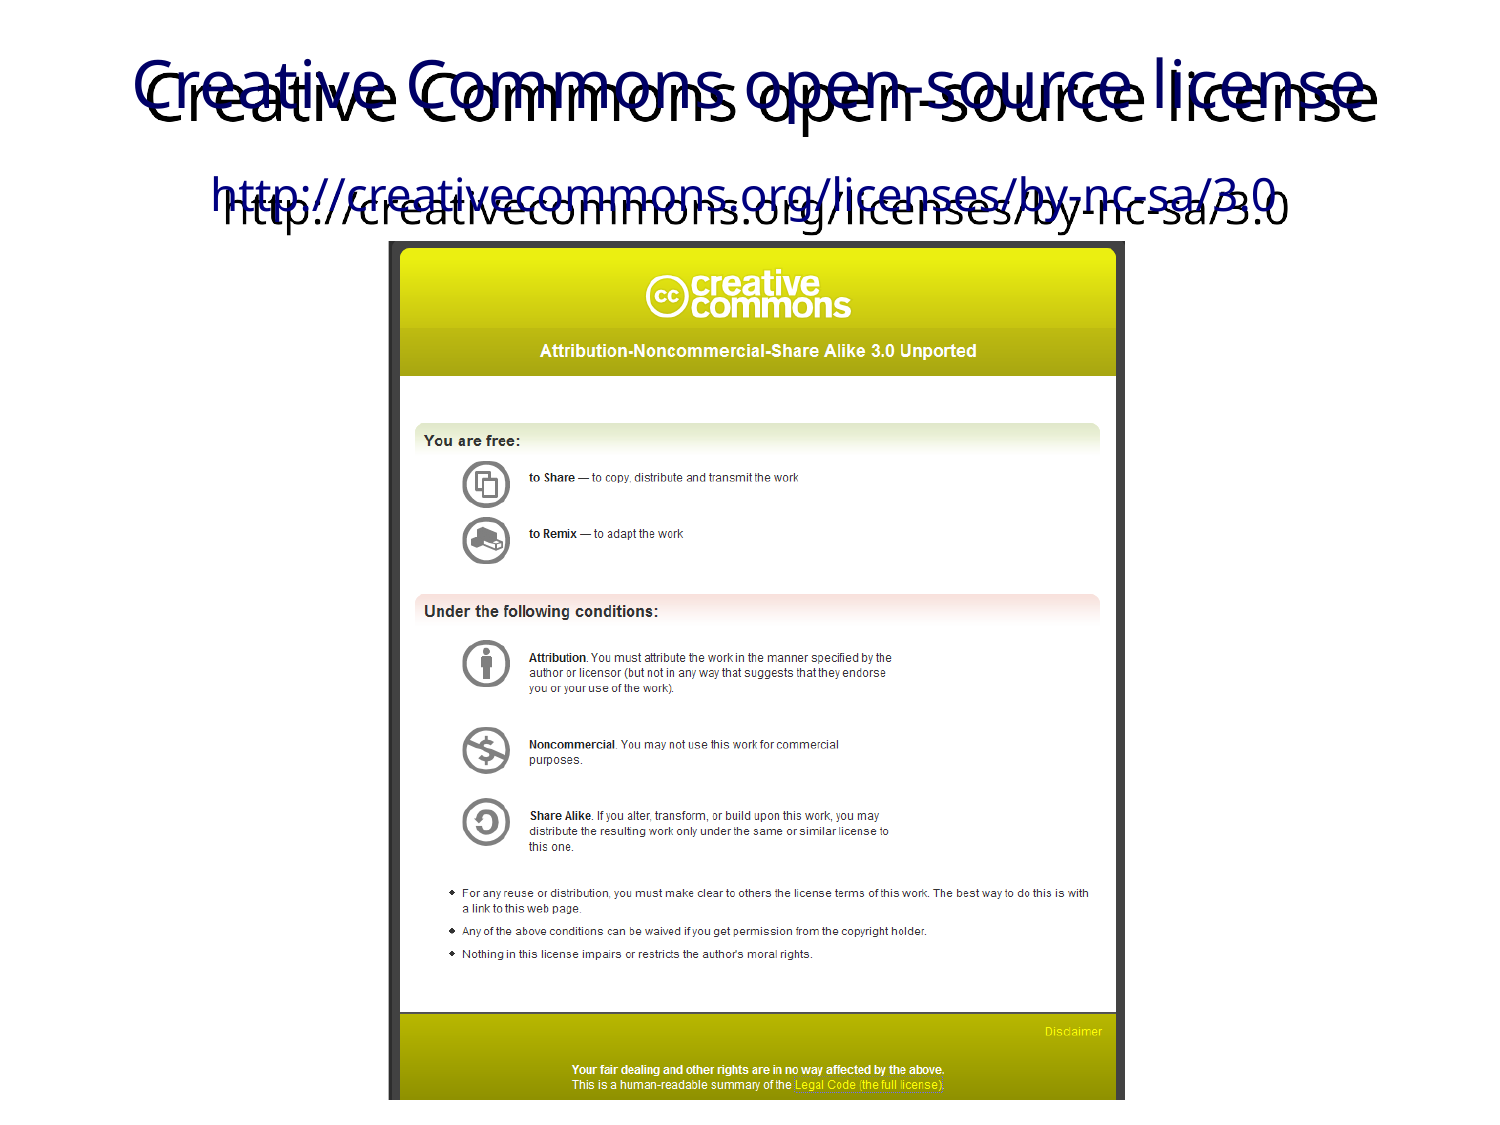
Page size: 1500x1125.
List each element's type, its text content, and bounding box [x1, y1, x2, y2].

title Creative Commons open-source license http://creativecommons.org/licenses/by-nc-sa/3.0 [112, 37, 1388, 226]
picture [388, 241, 1126, 1100]
